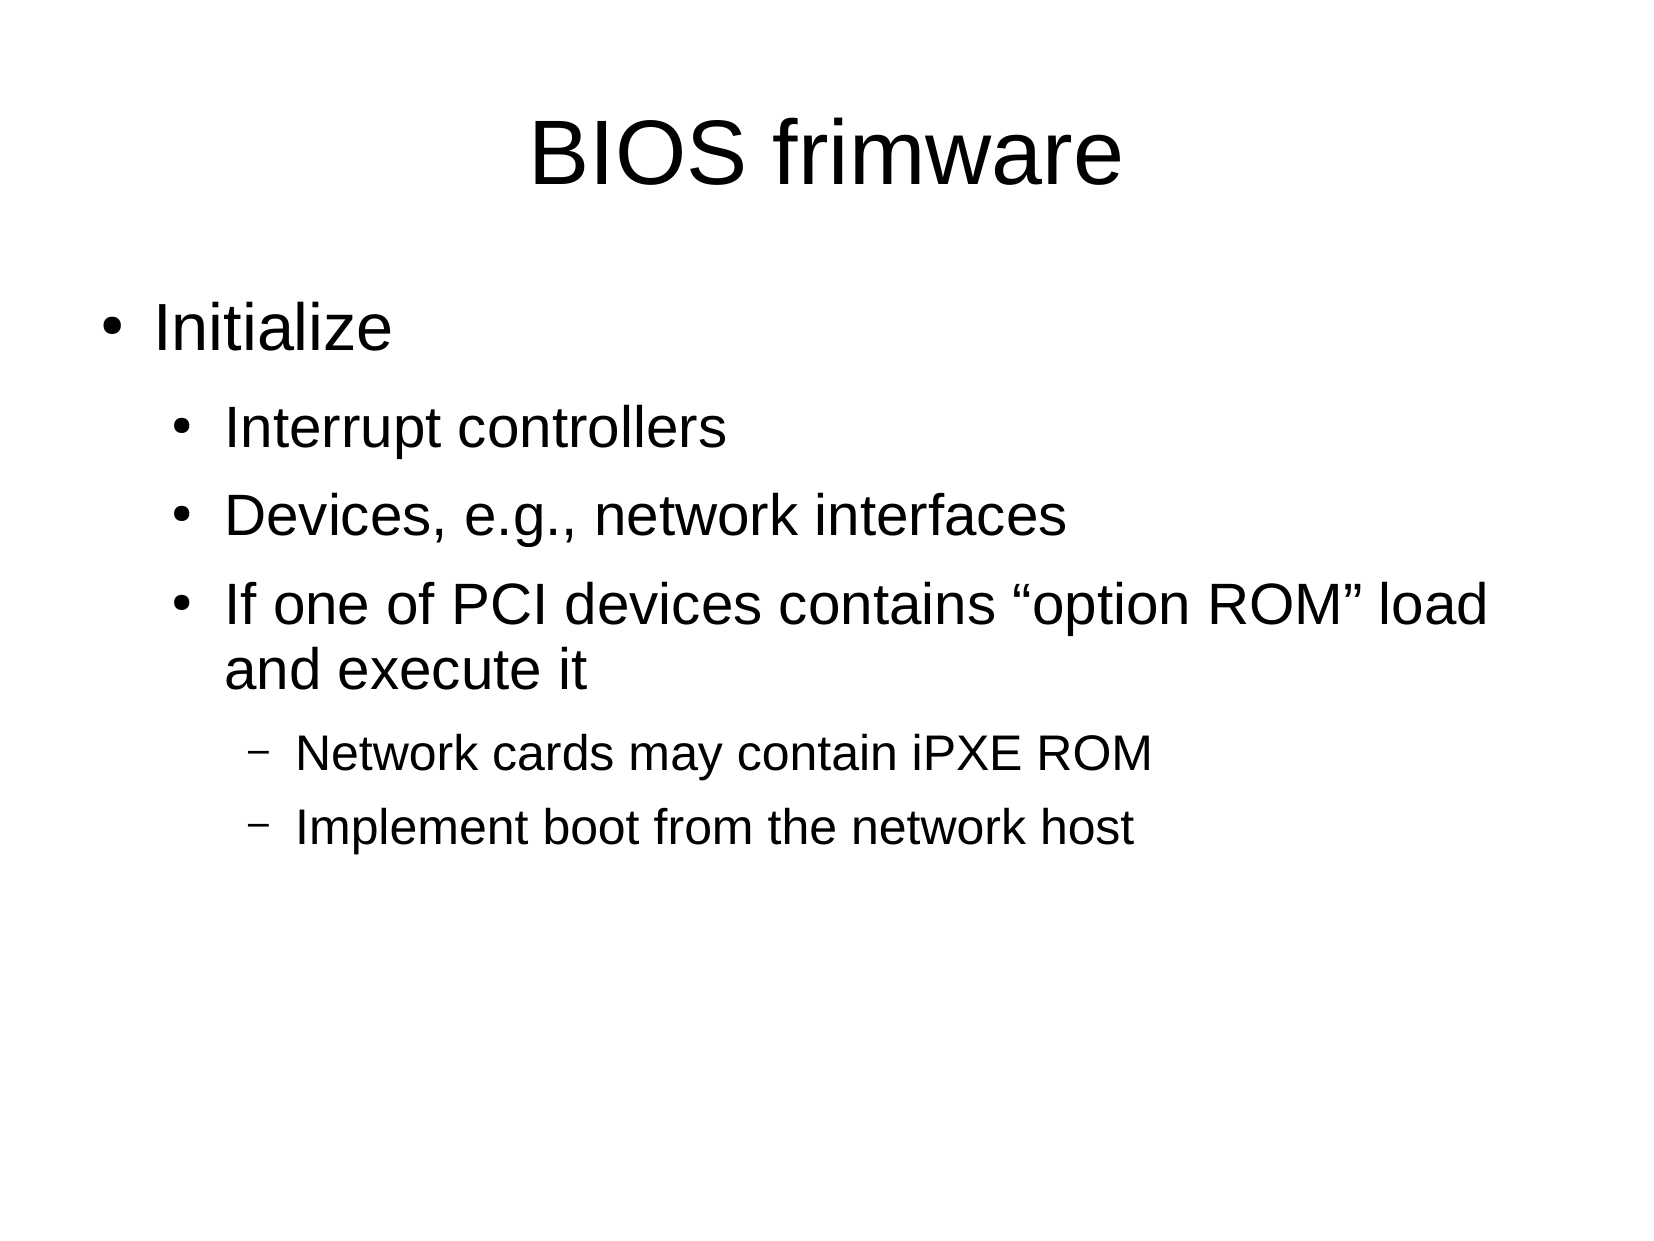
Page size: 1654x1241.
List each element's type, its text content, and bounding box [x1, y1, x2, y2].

list Initialize Interrupt controllers Devices, e.g., network interfaces If one of PCI devices contains “option ROM” load and execute it Network cards may contain iPXE ROM Implement boot from the network host [82, 290, 1571, 1010]
title BIOS frimware [82, 49, 1571, 257]
